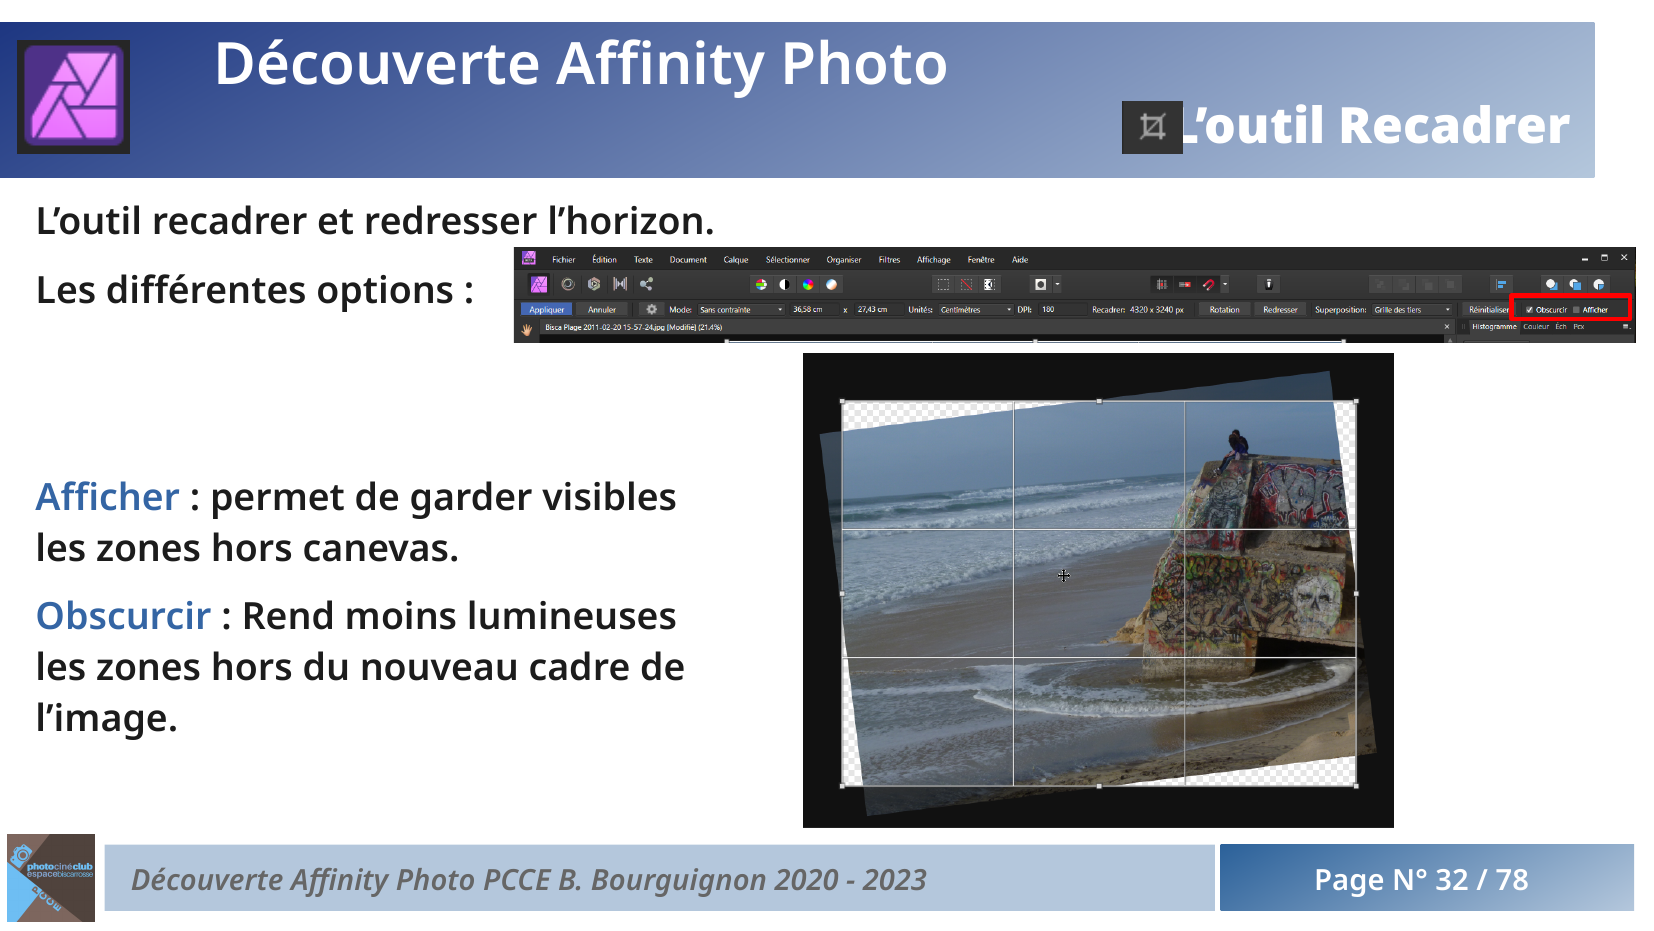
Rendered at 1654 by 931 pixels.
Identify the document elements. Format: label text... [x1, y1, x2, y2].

picture [1122, 101, 1183, 154]
picture [17, 40, 130, 154]
title L’outil Recadrer [874, 47, 1571, 158]
picture [803, 353, 1394, 828]
picture [7, 834, 95, 922]
list L’outil recadrer et redresser l’horizon. Les différentes options : Afficher : permet de garder visibles les zones hors canevas. Obscurcir : Rend moins lumineuses les zones hors du nouveau cadre de l’image. [35, 194, 721, 745]
picture [513, 247, 1636, 343]
